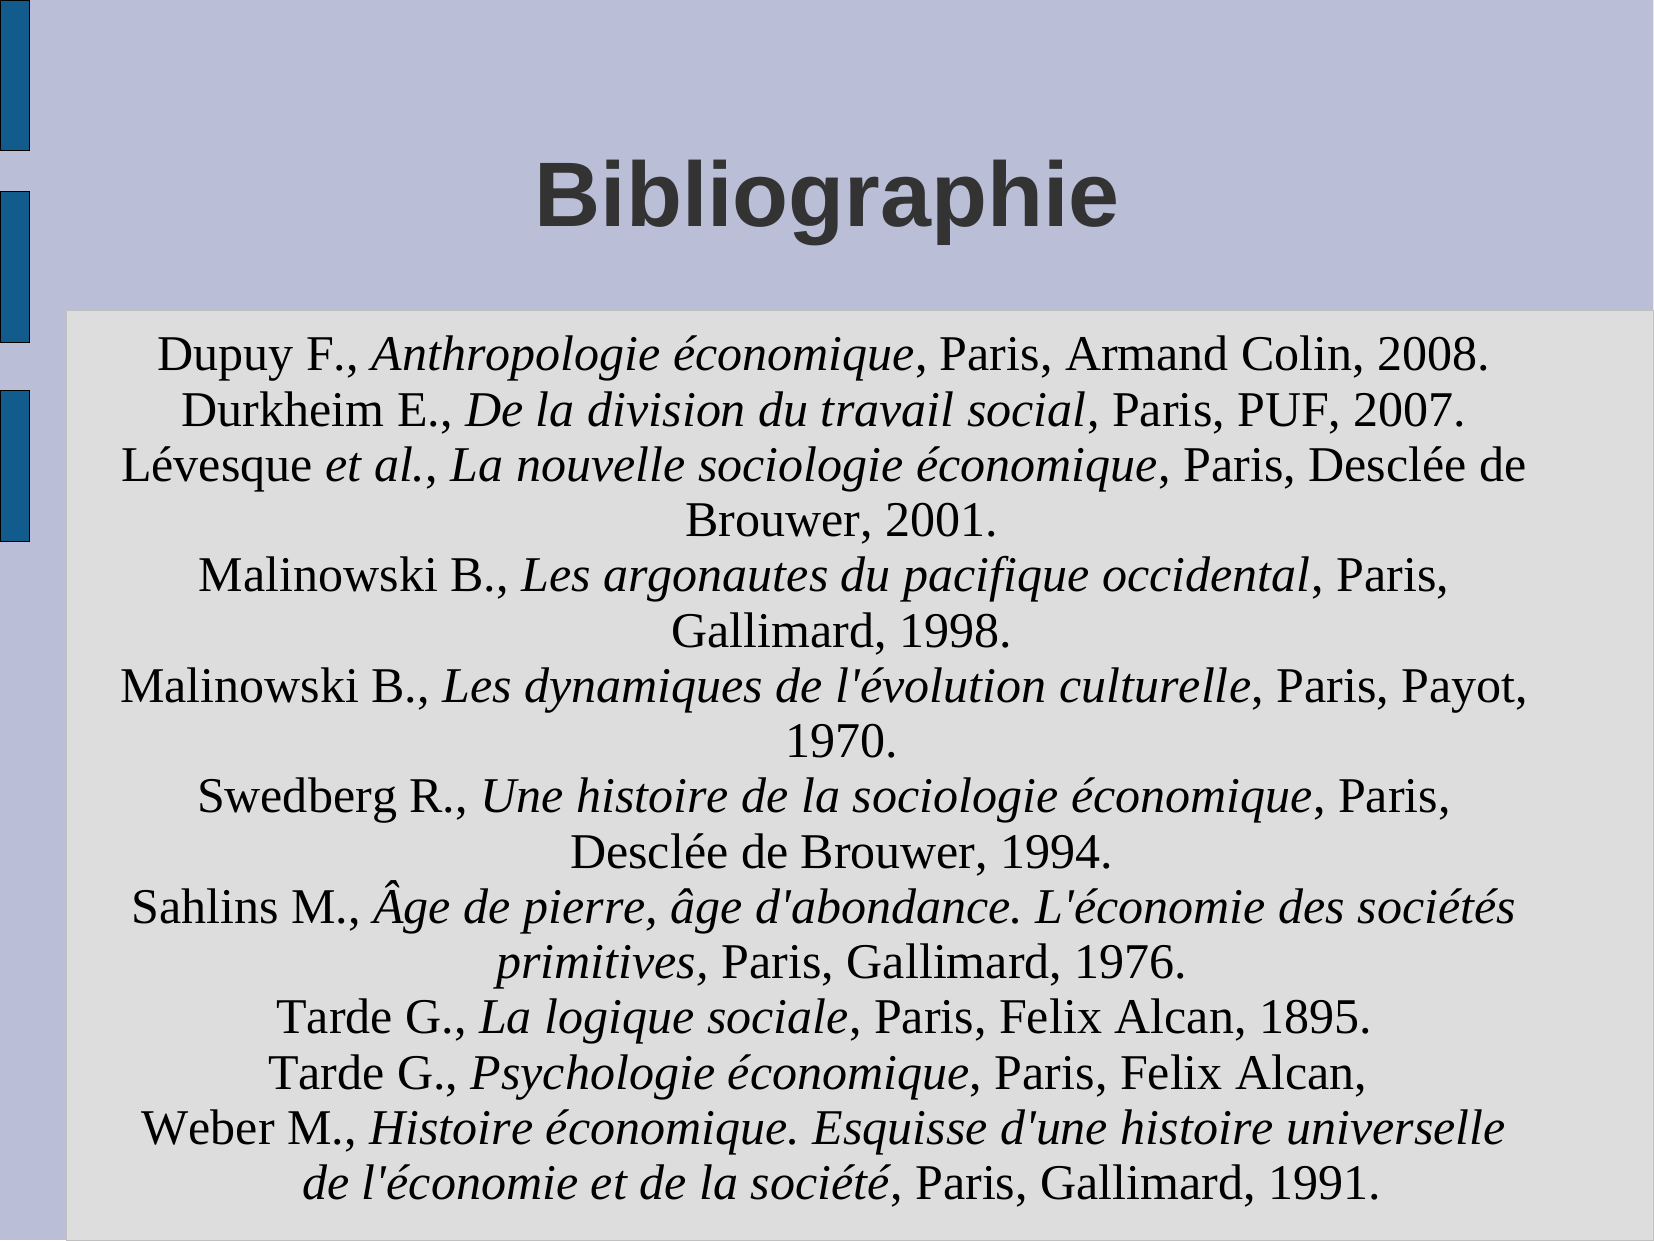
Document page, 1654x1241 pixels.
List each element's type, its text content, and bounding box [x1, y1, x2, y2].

subtitle Dupuy F., Anthropologie économique, Paris, Armand Colin, 2008. Durkheim E., De la division du travail social, Paris, PUF, 2007. Lévesque et al., La nouvelle sociologie économique, Paris, Desclée de Brouwer, 2001. Malinowski B., Les argonautes du pacifique occidental, Paris, Gallimard, 1998. Malinowski B., Les dynamiques de l'évolution culturelle, Paris, Payot, 1970. Swedberg R., Une histoire de la sociologie économique, Paris, Desclée de Brouwer, 1994. Sahlins M., Âge de pierre, âge d'abondance. L'économie des sociétés primitives, Paris, Gallimard, 1976. Tarde G., La logique sociale, Paris, Felix Alcan, 1895. Tarde G., Psychologie économique, Paris, Felix Alcan, Weber M., Histoire économique. Esquisse d'une histoire universelle de l'économie et de la société, Paris, Gallimard, 1991. [118, 326, 1531, 1211]
title Bibliographie [121, 98, 1534, 291]
